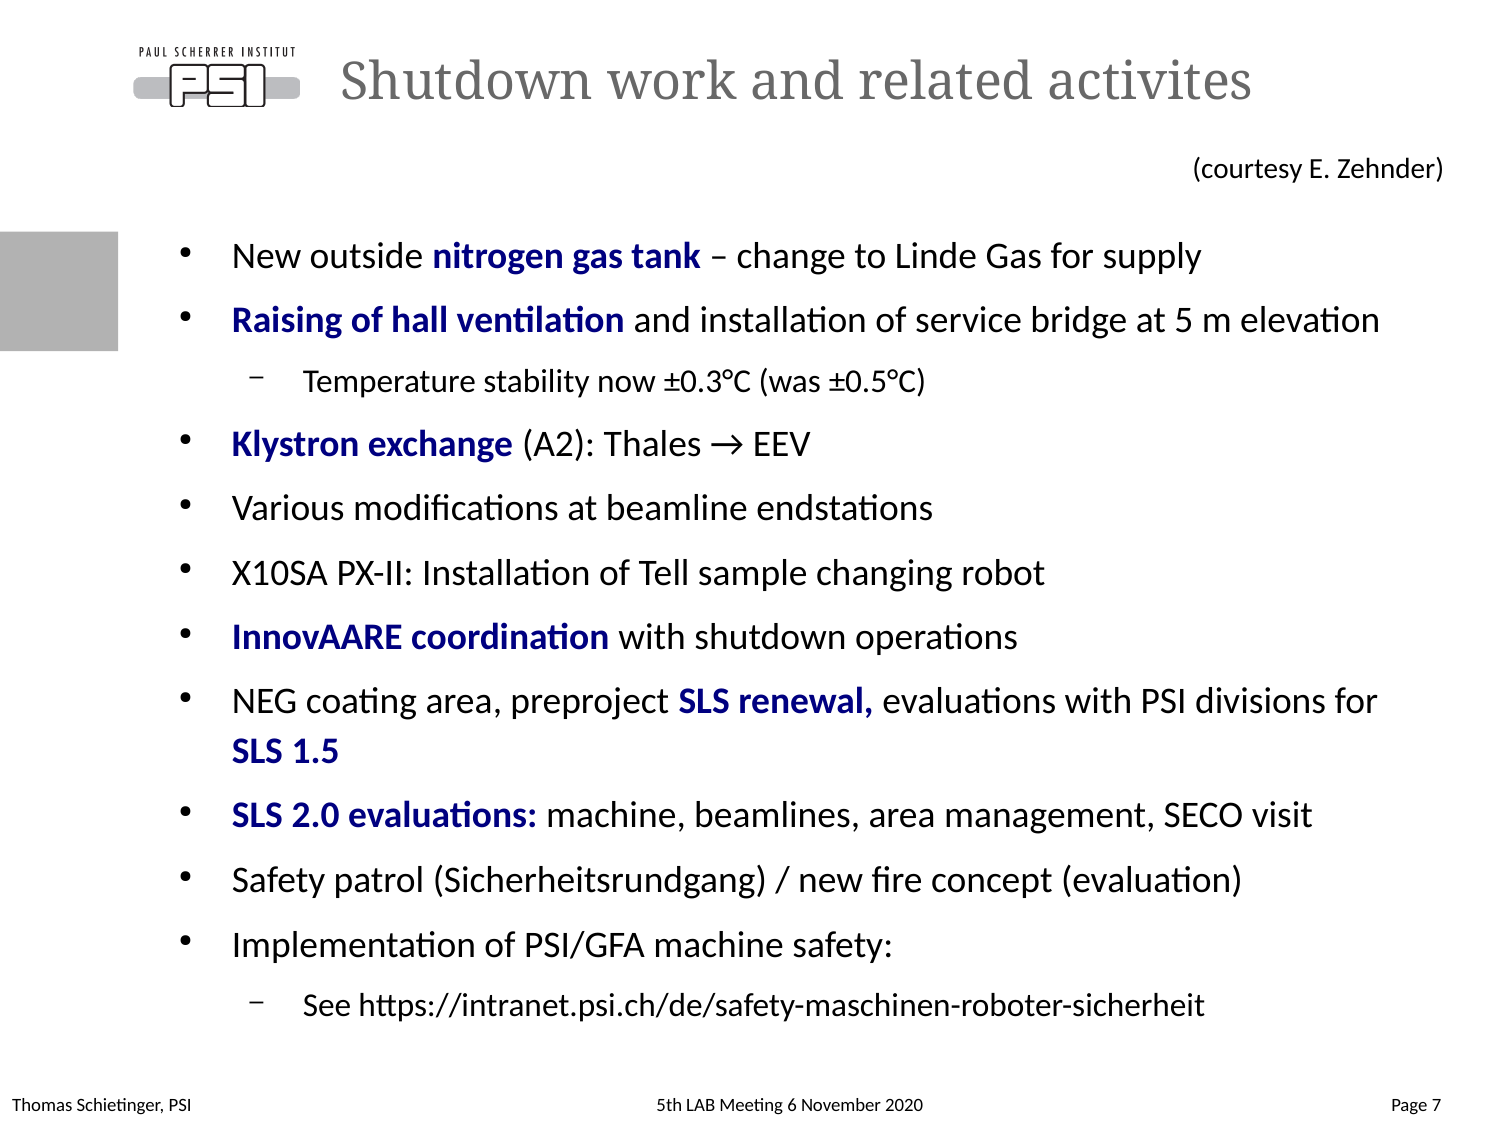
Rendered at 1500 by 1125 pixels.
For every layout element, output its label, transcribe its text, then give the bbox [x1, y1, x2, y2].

text_box (courtesy E. Zehnder) [1177, 149, 1460, 194]
list New outside nitrogen gas tank – change to Linde Gas for supply Raising of hall ventilation and installation of service bridge at 5 m elevation Temperature stability now ±0.3°C (was ±0.5°C) Klystron exchange (A2): Thales → EEV Various modifications at beamline endstations X10SA PX-II: Installation of Tell sample changing robot InnovAARE coordination with shutdown operations NEG coating area, preproject SLS renewal, evaluations with PSI divisions for SLS 1.5 SLS 2.0 evaluations: machine, beamlines, area management, SECO visit Safety patrol (Sicherheitsrundgang) / new fire concept (evaluation) Implementation of PSI/GFA machine safety: See https://intranet.psi.ch/de/safety-maschinen-roboter-sicherheit [161, 226, 1424, 847]
title Shutdown work and related activites [340, 47, 1442, 132]
